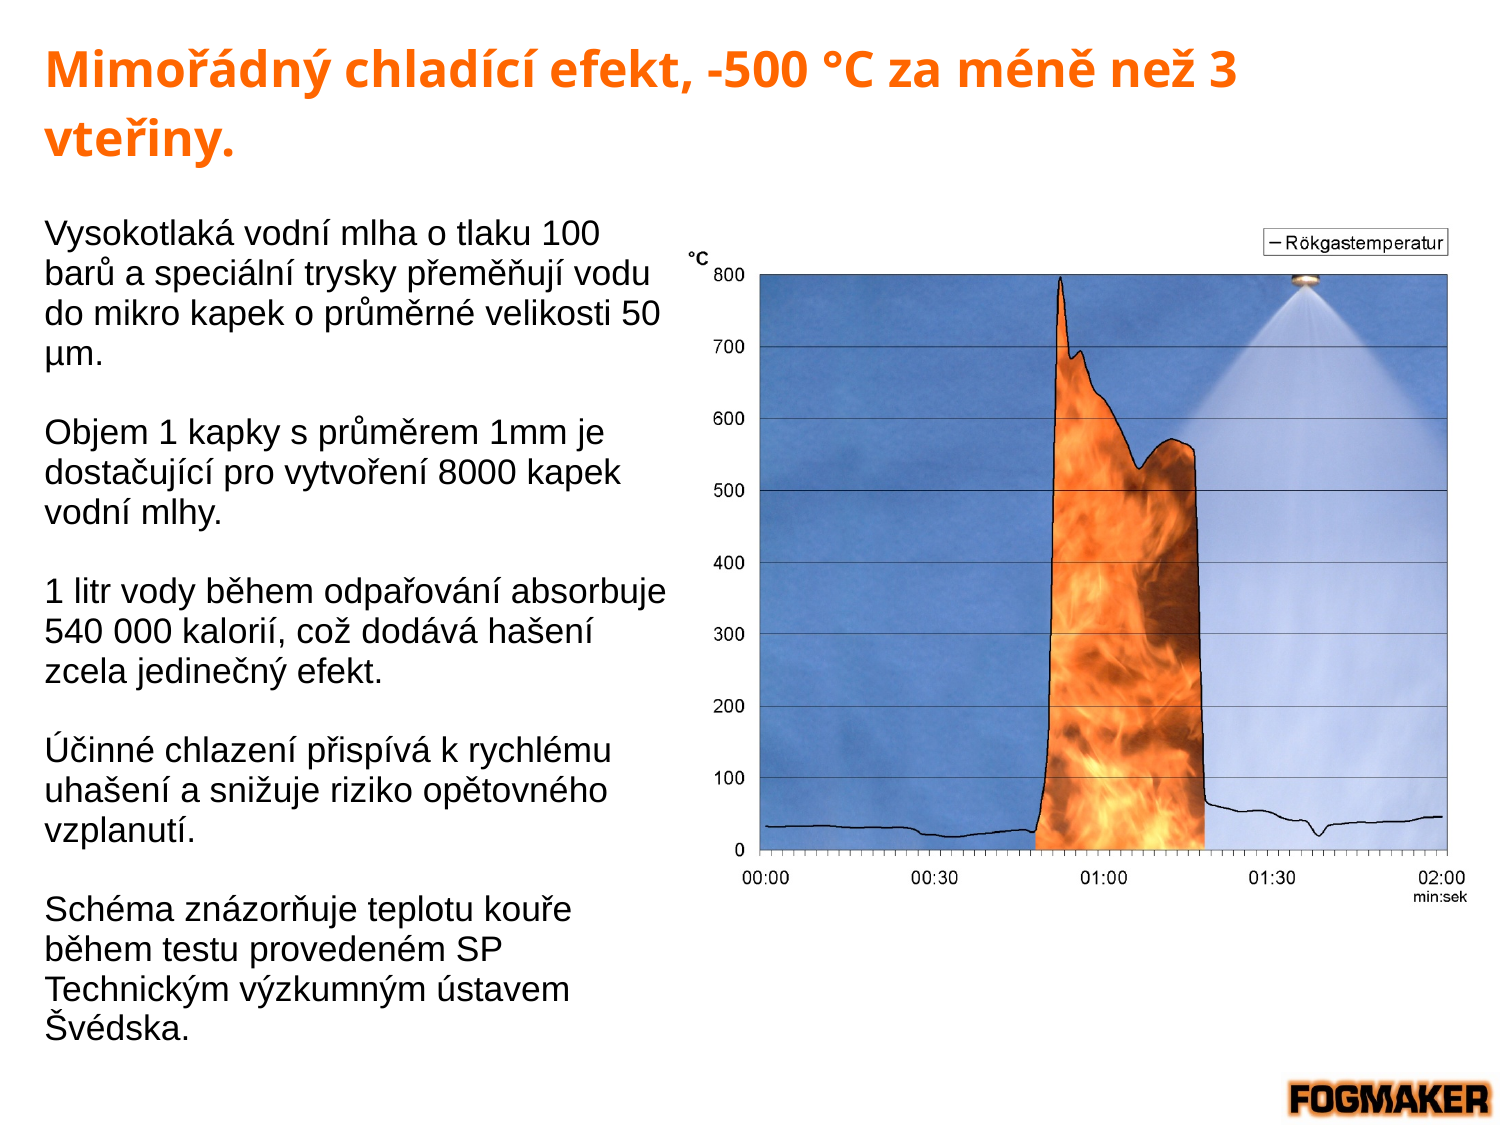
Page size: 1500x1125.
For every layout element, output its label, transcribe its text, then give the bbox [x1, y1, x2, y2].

picture [692, 218, 1494, 917]
picture [1281, 1072, 1500, 1125]
text_box Mimořádný chladící efekt, -500 °C za méně než 3 vteřiny. [29, 26, 1253, 221]
text_box Vysokotlaká vodní mlha o tlaku 100 barů a speciální trysky přeměňují vodu do mikro kapek o průměrné velikosti 50 µm. Objem 1 kapky s průměrem 1mm je dostačující pro vytvoření 8000 kapek vodní mlhy. 1 litr vody během odpařování absorbuje 540 000 kalorií, což dodává hašení zcela jedinečný efekt. Účinné chlazení přispívá k rychlému uhašení a snižuje riziko opětovného vzplanutí. Schéma znázorňuje teplotu kouře během testu provedeném SP Technickým výzkumným ústavem Švédska. [29, 221, 692, 1056]
